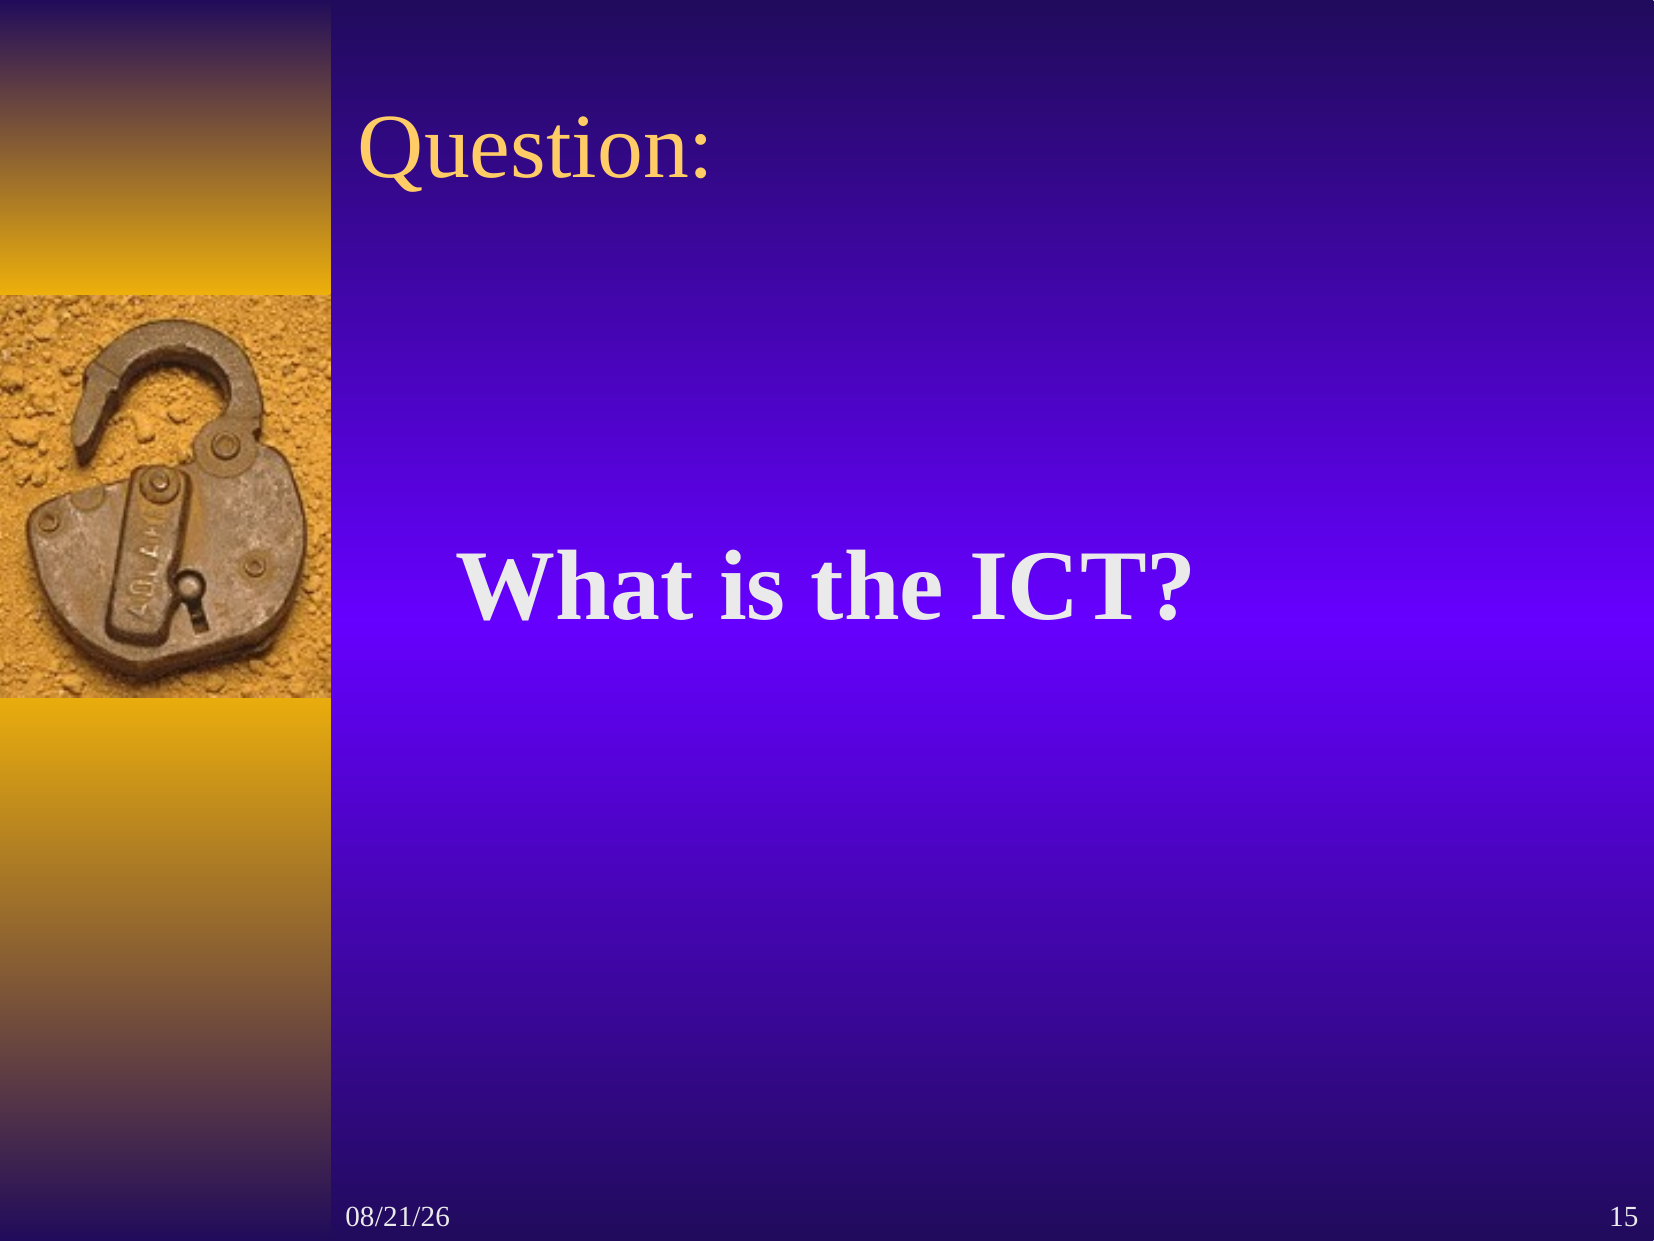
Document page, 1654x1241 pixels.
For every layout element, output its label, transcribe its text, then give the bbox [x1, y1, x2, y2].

picture [0, 295, 331, 698]
title Question: [357, 65, 1172, 228]
subtitle What is the ICT? [455, 292, 1628, 879]
